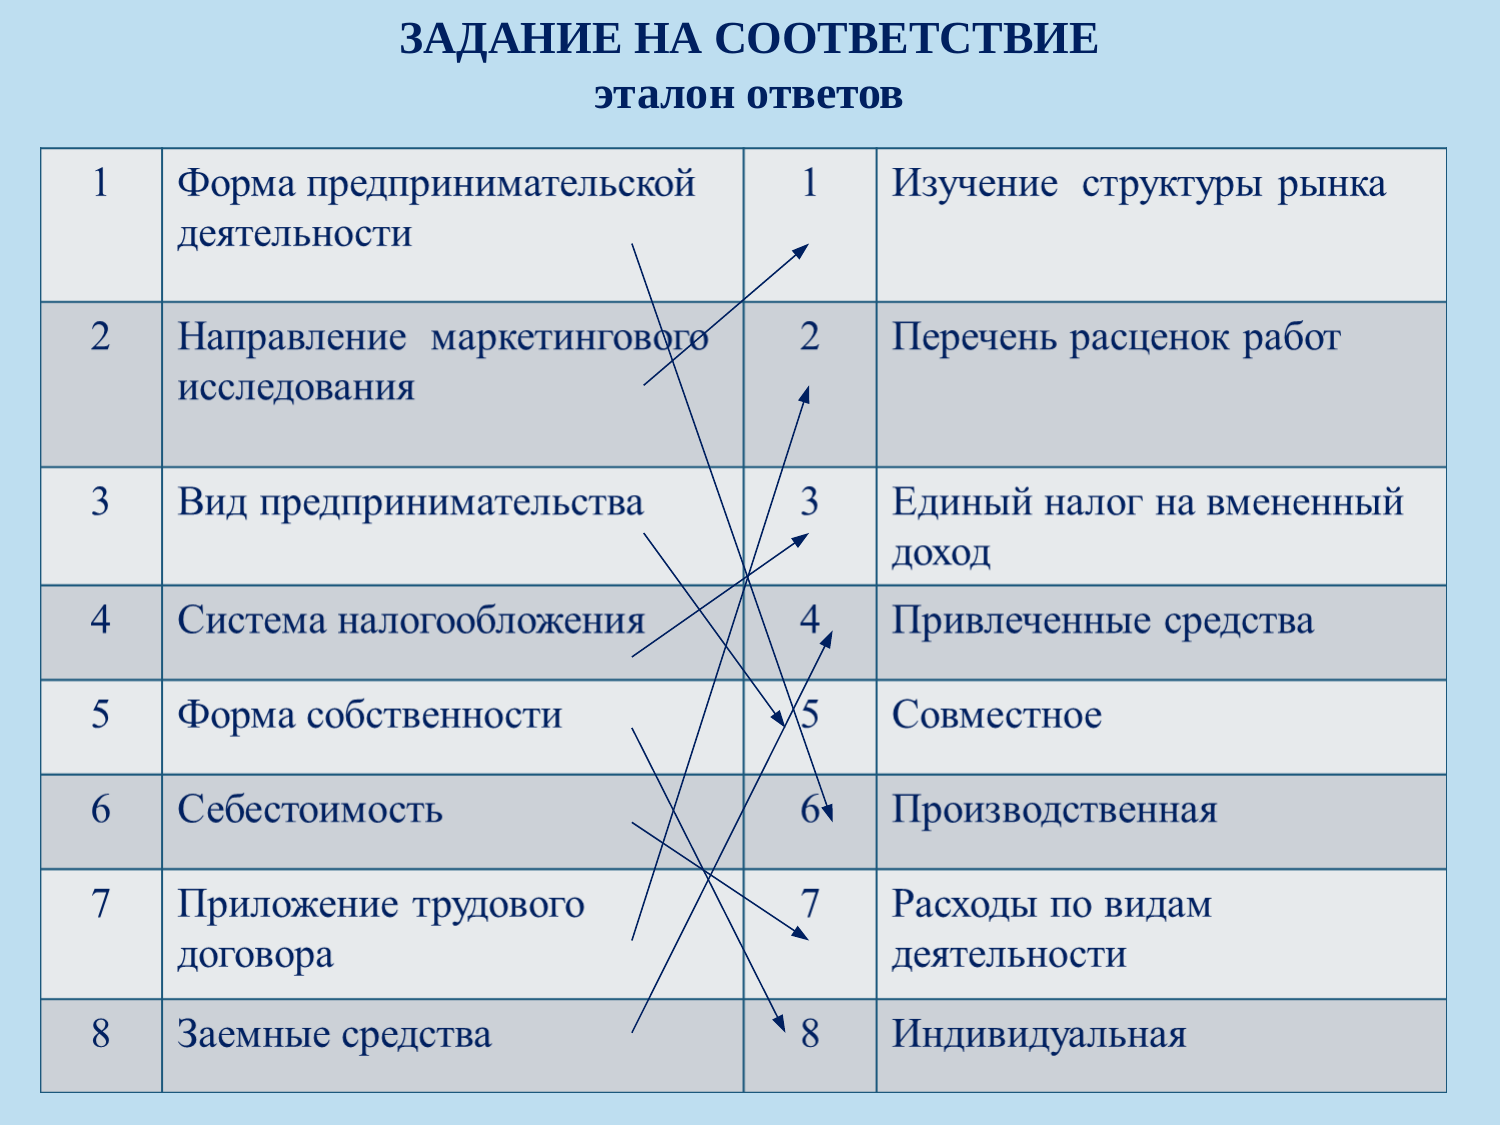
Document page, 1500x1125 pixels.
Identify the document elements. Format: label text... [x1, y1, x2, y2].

title ЗАДАНИЕ НА СООТВЕТСТВИЕ эталон ответов [112, 0, 1388, 126]
picture [40, 143, 1447, 1093]
